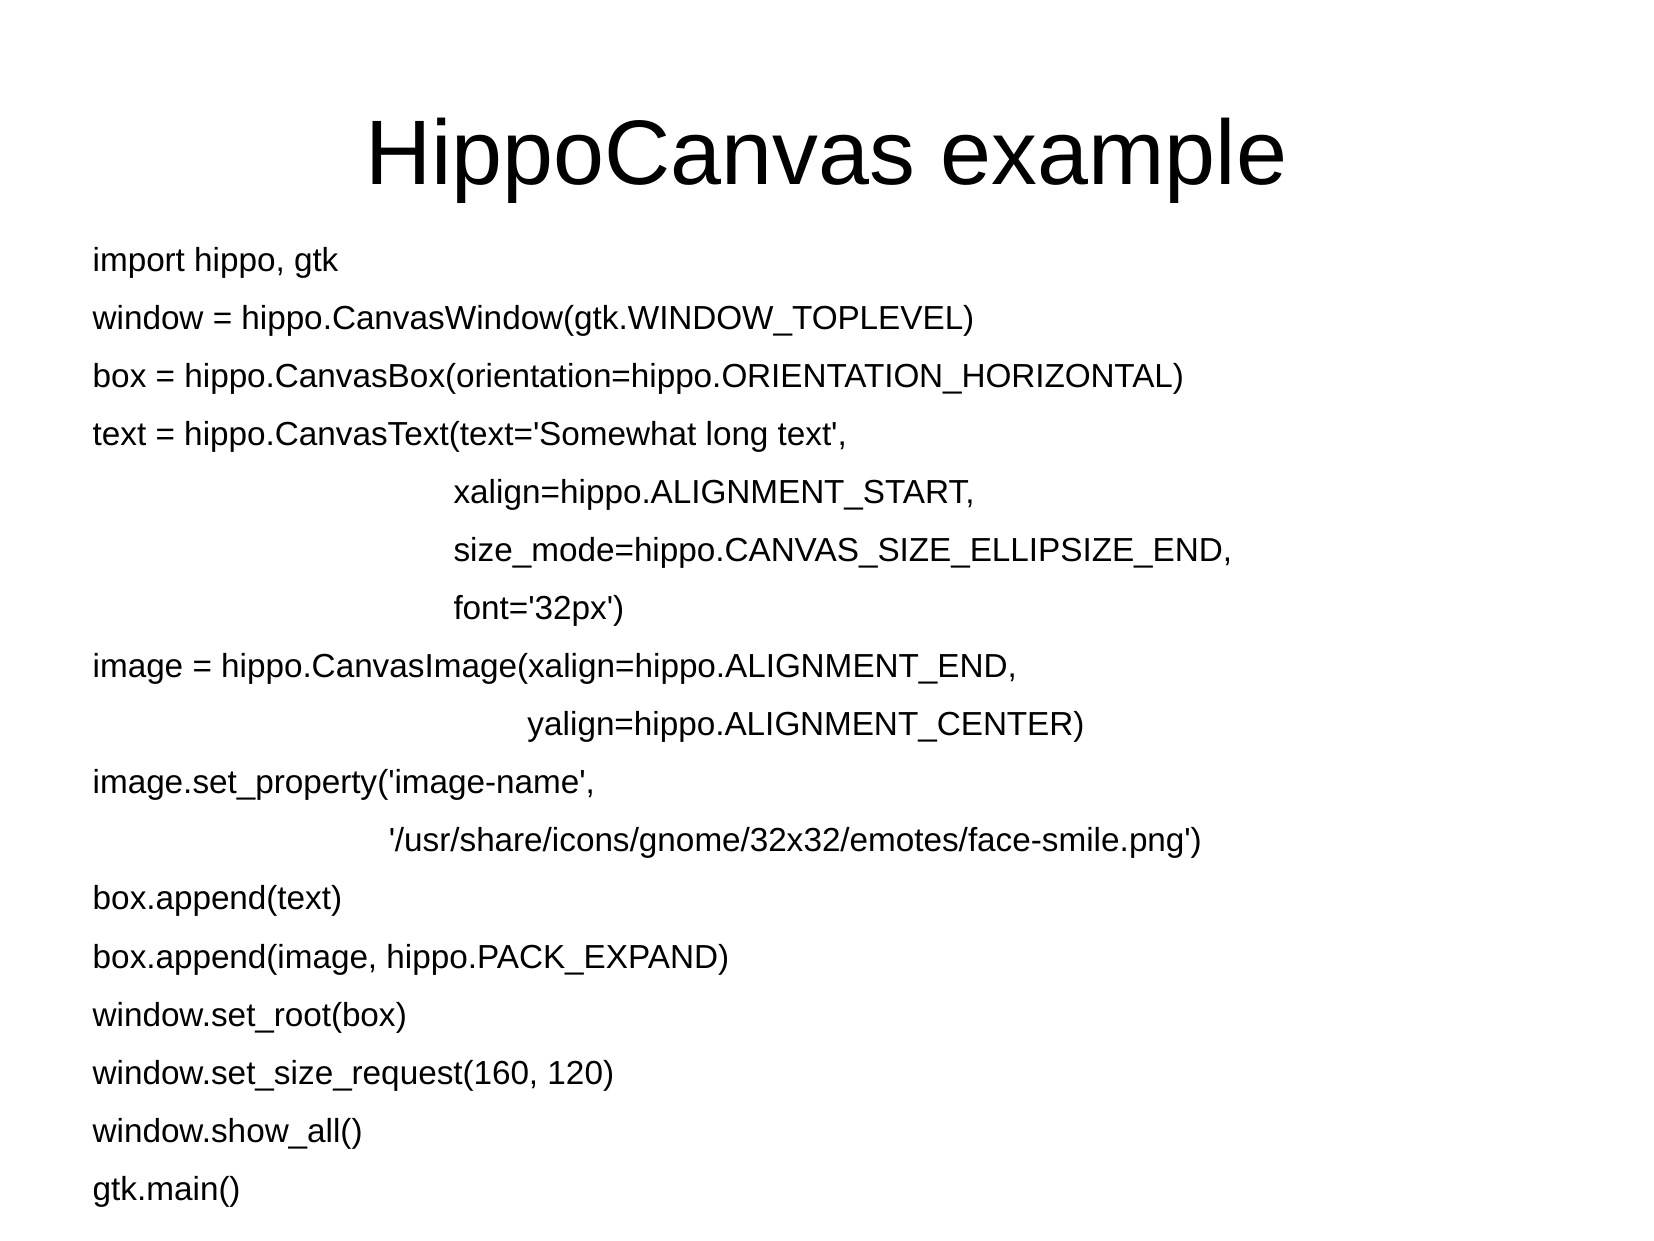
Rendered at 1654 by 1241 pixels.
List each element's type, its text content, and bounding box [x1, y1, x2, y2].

list import hippo, gtk window = hippo.CanvasWindow(gtk.WINDOW_TOPLEVEL) box = hippo.CanvasBox(orientation=hippo.ORIENTATION_HORIZONTAL) text = hippo.CanvasText(text='Somewhat long text', xalign=hippo.ALIGNMENT_START, size_mode=hippo.CANVAS_SIZE_ELLIPSIZE_END, font='32px') image = hippo.CanvasImage(xalign=hippo.ALIGNMENT_END, yalign=hippo.ALIGNMENT_CENTER) image.set_property('image-name', '/usr/share/icons/gnome/32x32/emotes/face-smile.png') box.append(text) box.append(image, hippo.PACK_EXPAND) window.set_root(box) window.set_size_request(160, 120) window.show_all() gtk.main() [75, 241, 1564, 1208]
title HippoCanvas example [82, 56, 1571, 250]
